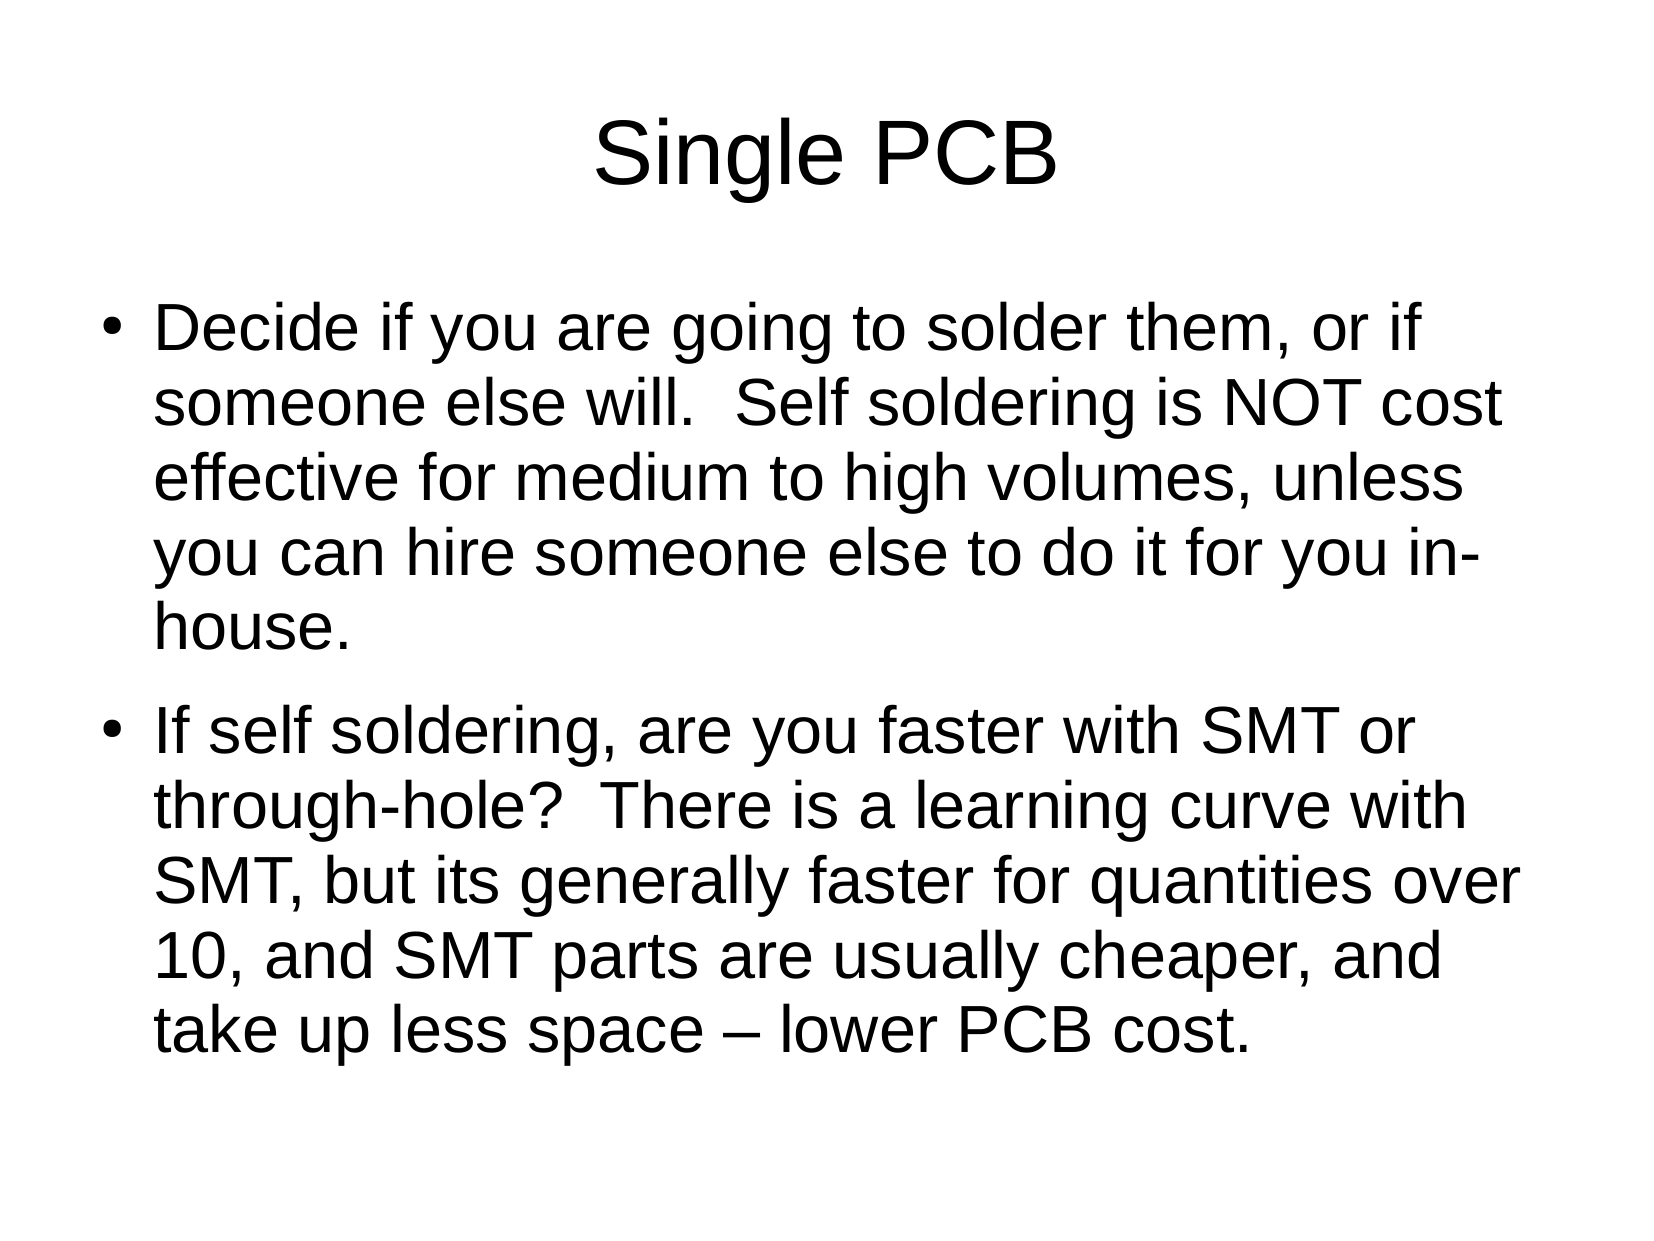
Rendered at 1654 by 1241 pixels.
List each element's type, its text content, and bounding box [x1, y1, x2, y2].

title Single PCB [82, 49, 1571, 257]
list Decide if you are going to solder them, or if someone else will. Self soldering is NOT cost effective for medium to high volumes, unless you can hire someone else to do it for you in-house. If self soldering, are you faster with SMT or through-hole? There is a learning curve with SMT, but its generally faster for quantities over 10, and SMT parts are usually cheaper, and take up less space – lower PCB cost. [82, 290, 1571, 1109]
